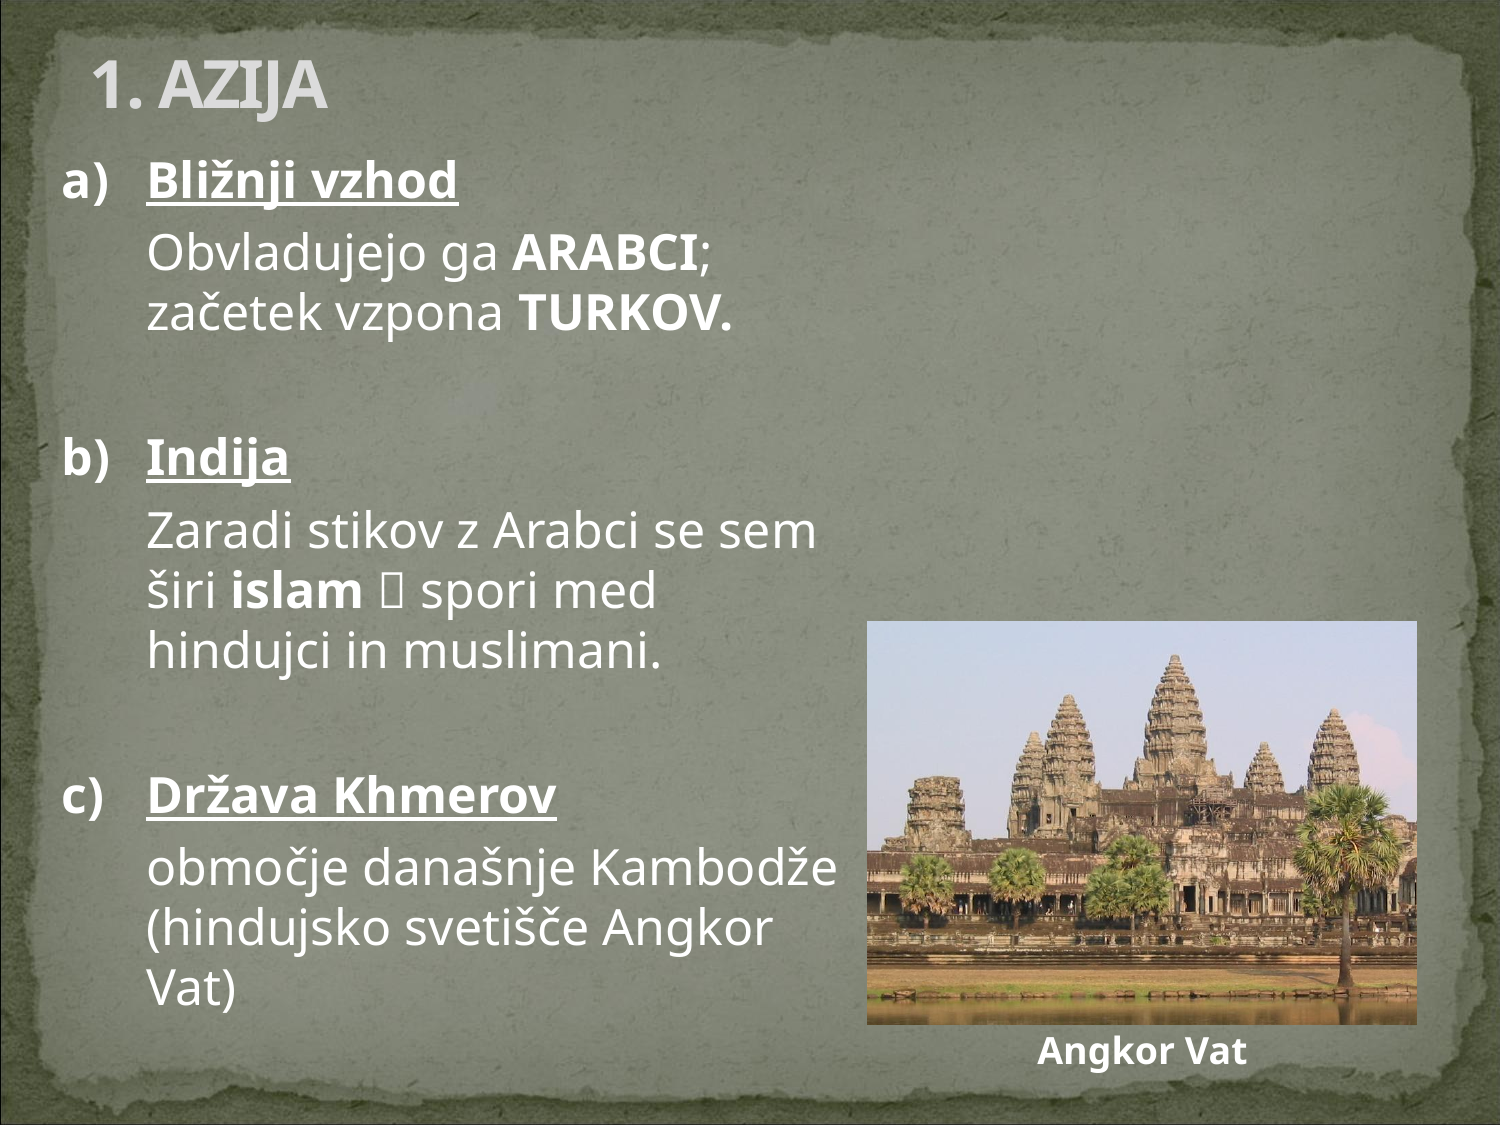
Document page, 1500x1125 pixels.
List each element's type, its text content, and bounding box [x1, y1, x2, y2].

picture [0, 0, 1500, 1125]
text_box Angkor Vat [855, 1019, 1430, 1080]
list a) Bližnji vzhod Obvladujejo ga ARABCI; začetek vzpona TURKOV. b) Indija Zaradi stikov z Arabci se sem širi islam  spori med hindujci in muslimani. c) Država Khmerov območje današnje Kambodže (hindujsko svetišče Angkor Vat) [46, 140, 856, 1055]
title 1. AZIJA [75, 24, 1425, 129]
